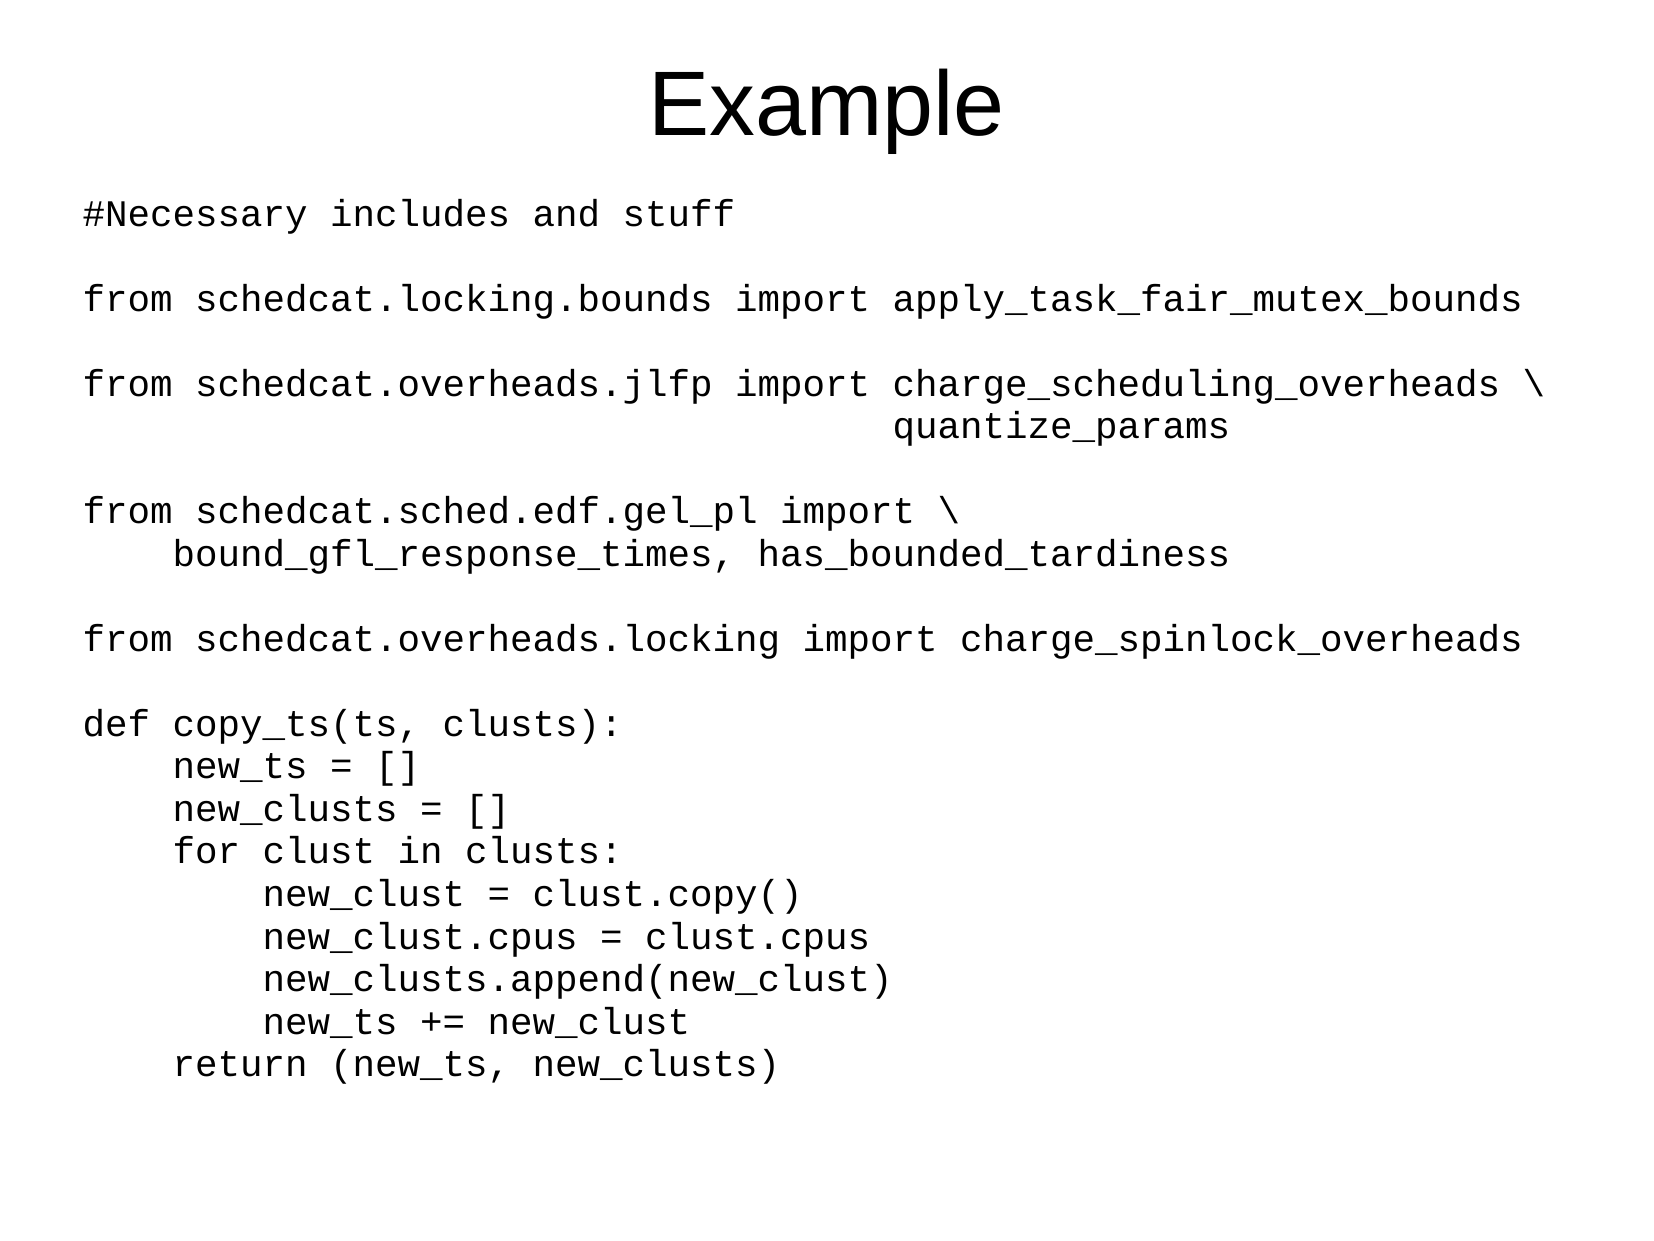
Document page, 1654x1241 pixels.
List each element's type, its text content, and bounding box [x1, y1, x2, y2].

list #Necessary includes and stuff from schedcat.locking.bounds import apply_task_fair_mutex_bounds from schedcat.overheads.jlfp import charge_scheduling_overheads \ quantize_params from schedcat.sched.edf.gel_pl import \ bound_gfl_response_times, has_bounded_tardiness from schedcat.overheads.locking import charge_spinlock_overheads def copy_ts(ts, clusts): new_ts = [] new_clusts = [] for clust in clusts: new_clust = clust.copy() new_clust.cpus = clust.cpus new_clusts.append(new_clust) new_ts += new_clust return (new_ts, new_clusts) [82, 195, 1571, 1156]
title Example [82, 0, 1571, 195]
